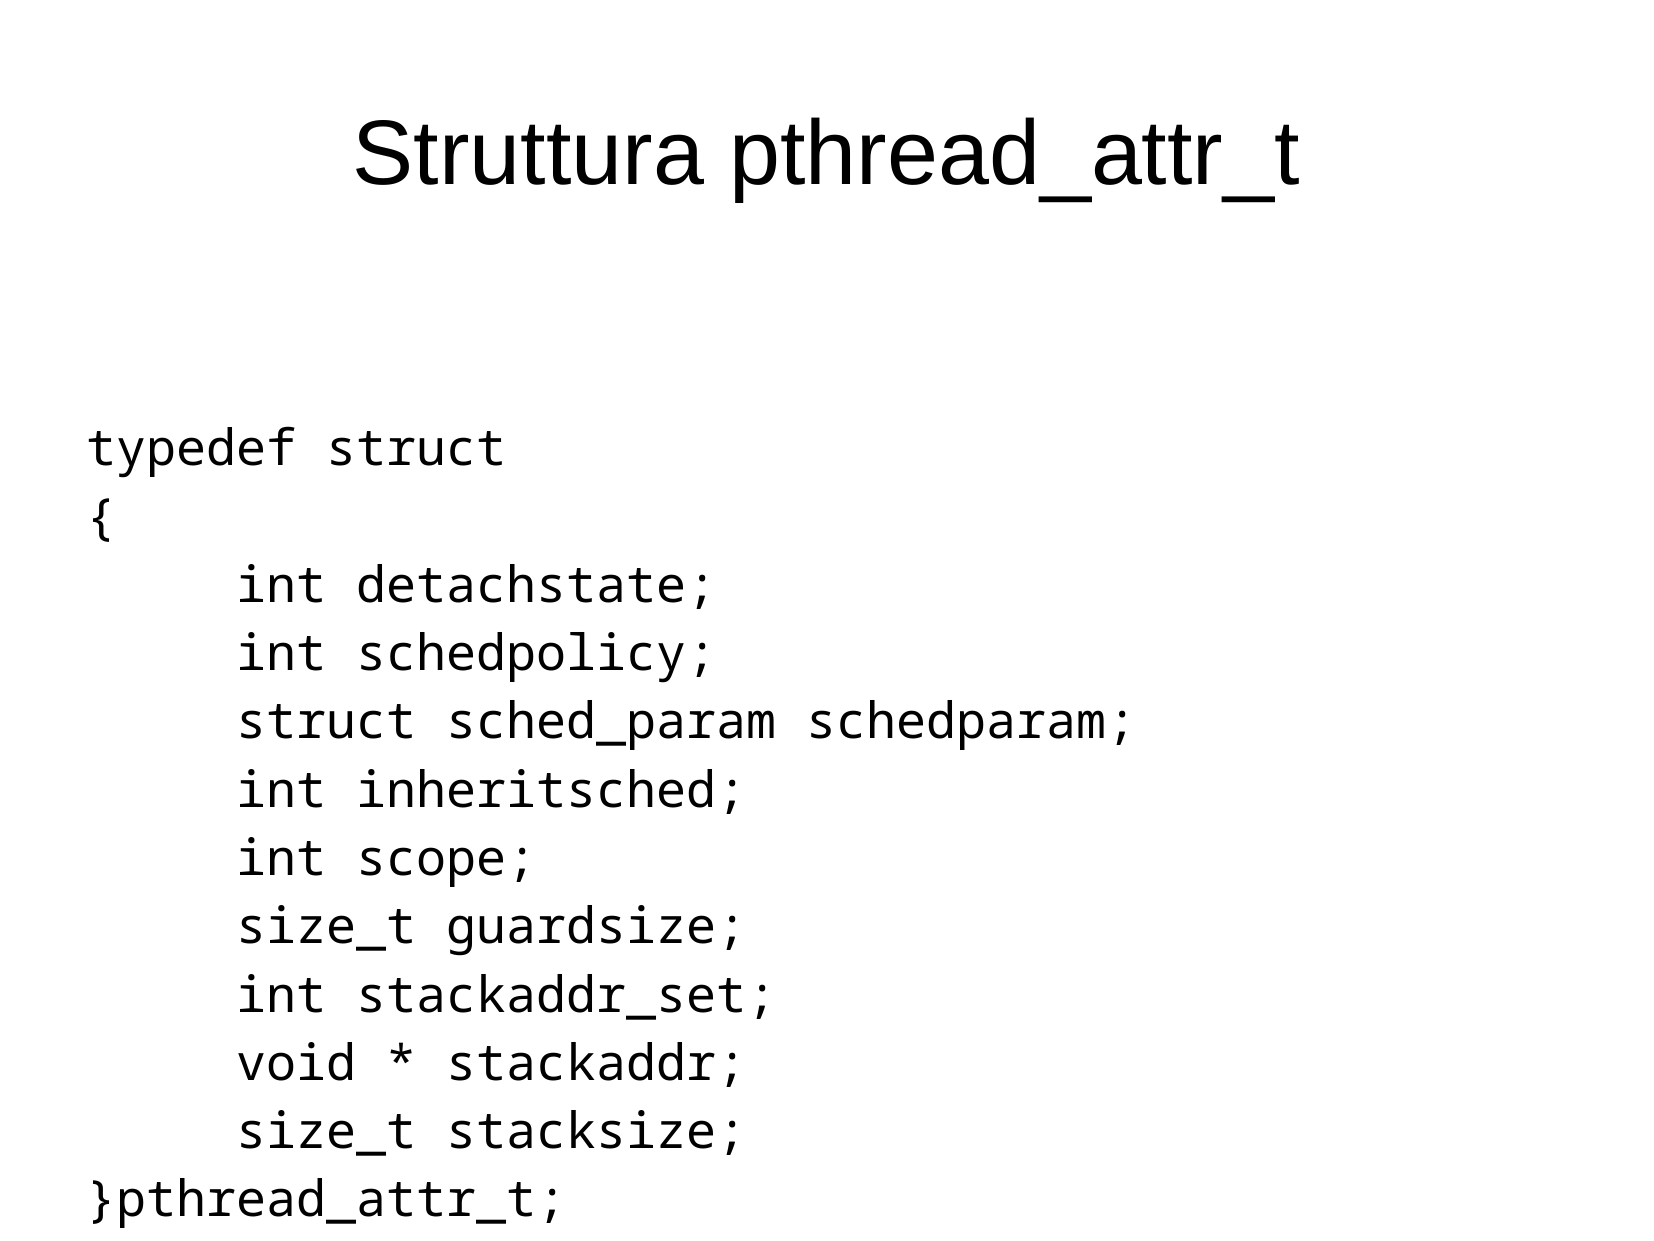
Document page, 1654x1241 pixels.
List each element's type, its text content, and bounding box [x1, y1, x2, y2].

text_box typedef struct { int detachstate; int schedpolicy; struct sched_param schedparam; int inheritsched; int scope; size_t guardsize; int stackaddr_set; void * stackaddr; size_t stacksize; }pthread_attr_t; [71, 405, 1654, 1116]
title Struttura pthread_attr_t [82, 49, 1571, 257]
